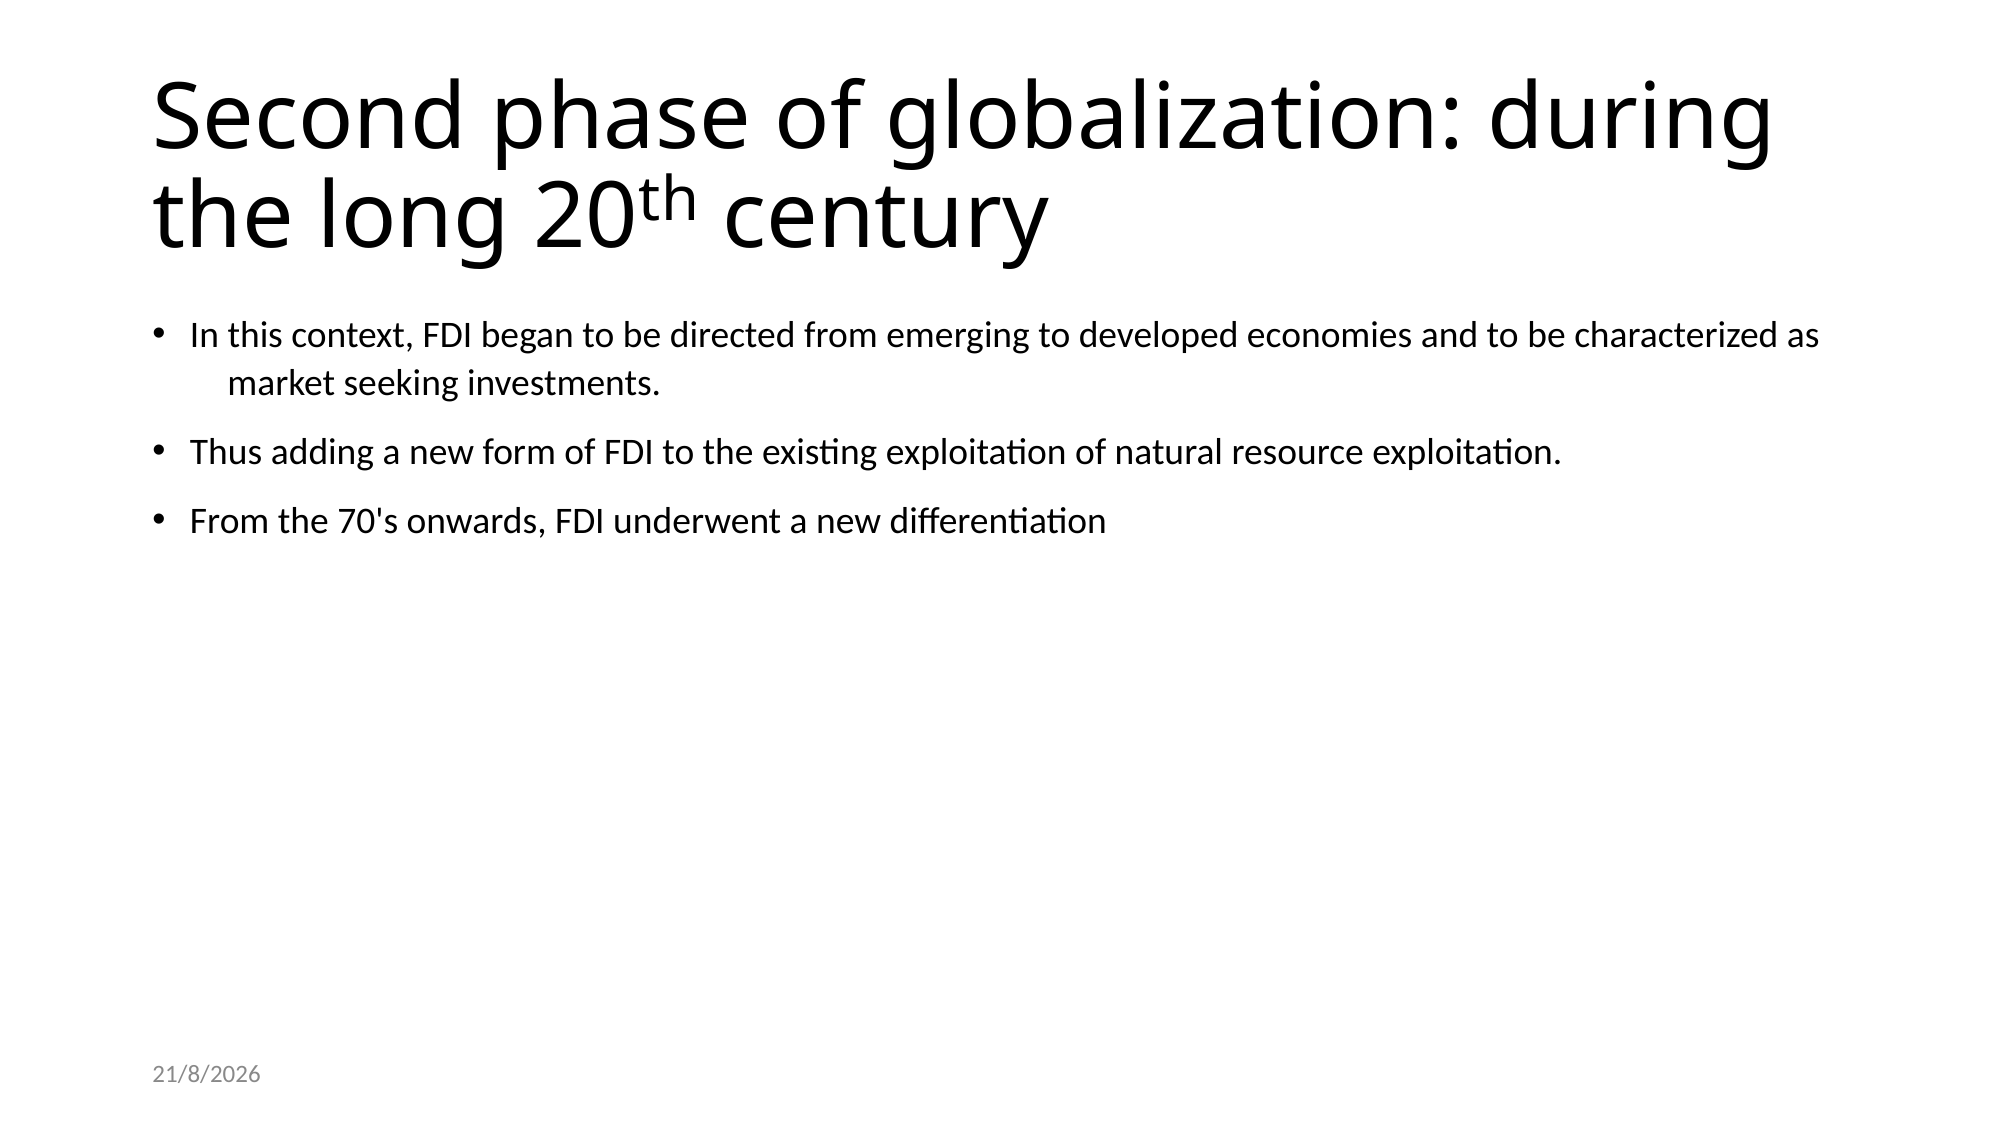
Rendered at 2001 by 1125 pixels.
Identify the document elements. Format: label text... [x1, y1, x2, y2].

list In this context, FDI began to be directed from emerging to developed economies and to be characterized as market seeking investments. Thus adding a new form of FDI to the existing exploitation of natural resource exploitation. From the 70's onwards, FDI underwent a new differentiation [137, 299, 1863, 1014]
text_box 15/3/2022 [137, 1042, 588, 1103]
title Second phase of globalization: during the long 20th century [137, 59, 1863, 278]
